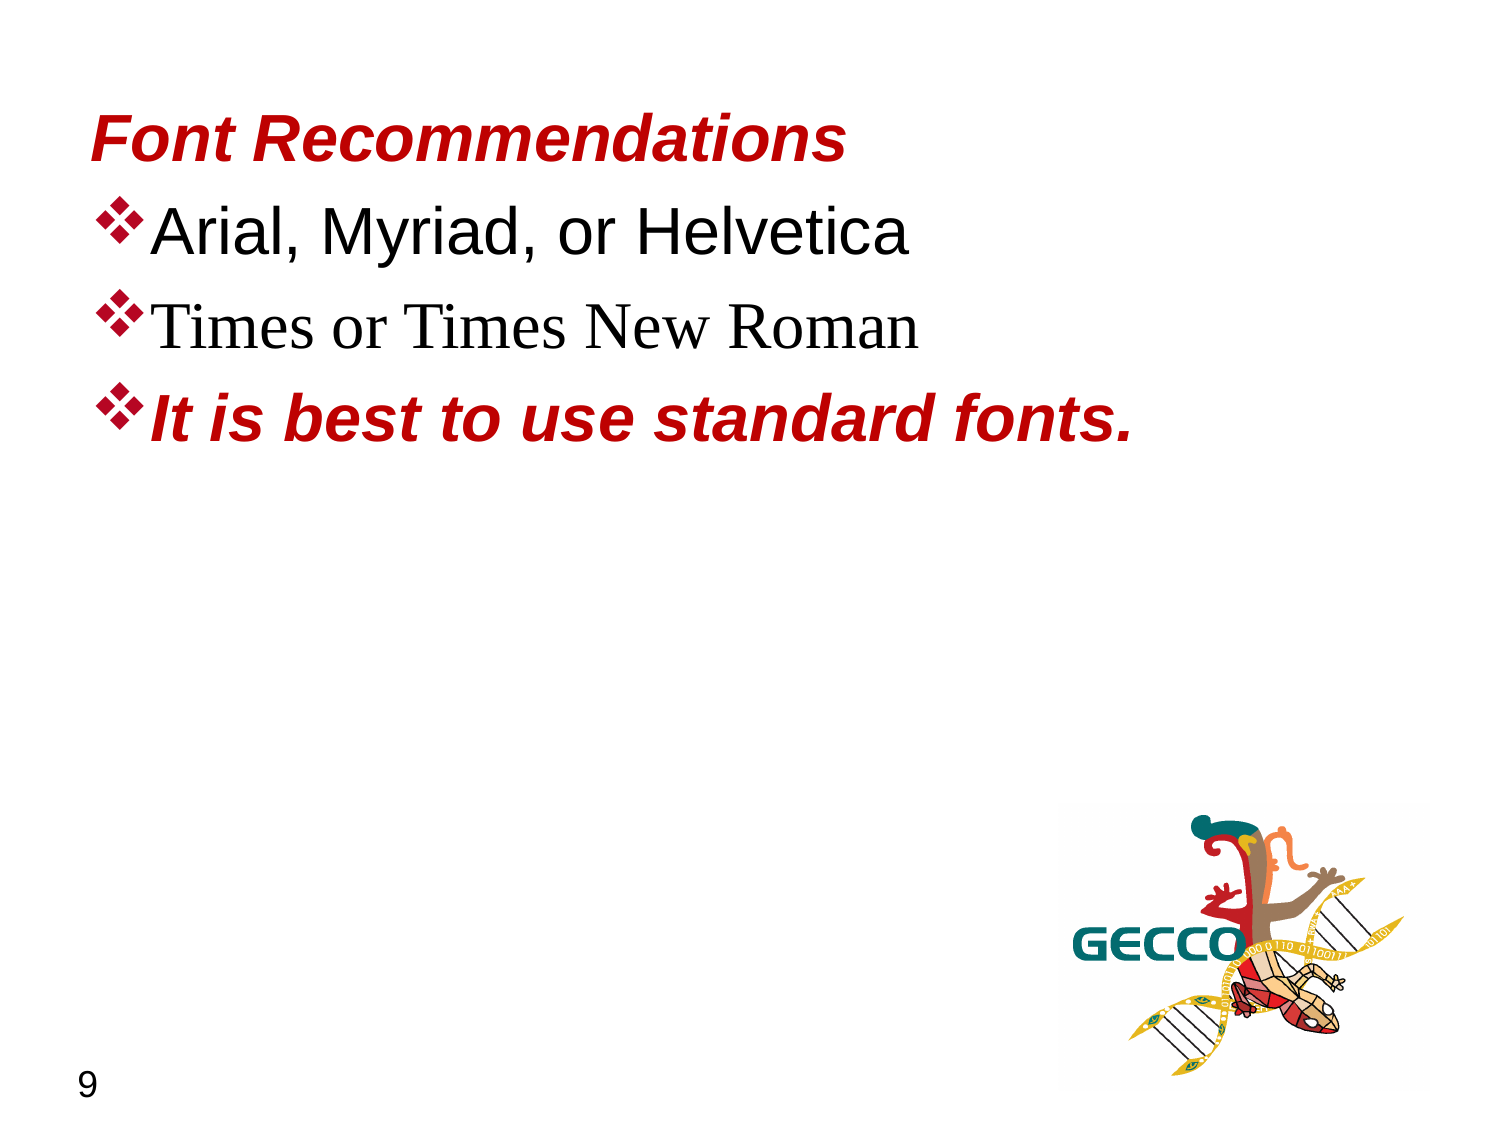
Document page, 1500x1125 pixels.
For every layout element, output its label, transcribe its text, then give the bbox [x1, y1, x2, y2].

text_box <number> [62, 1037, 1463, 1113]
text_box Font Recommendations Arial, Myriad, or Helvetica Times or Times New Roman It is best to use standard fonts. [75, 87, 1325, 1025]
picture [1058, 803, 1430, 1091]
